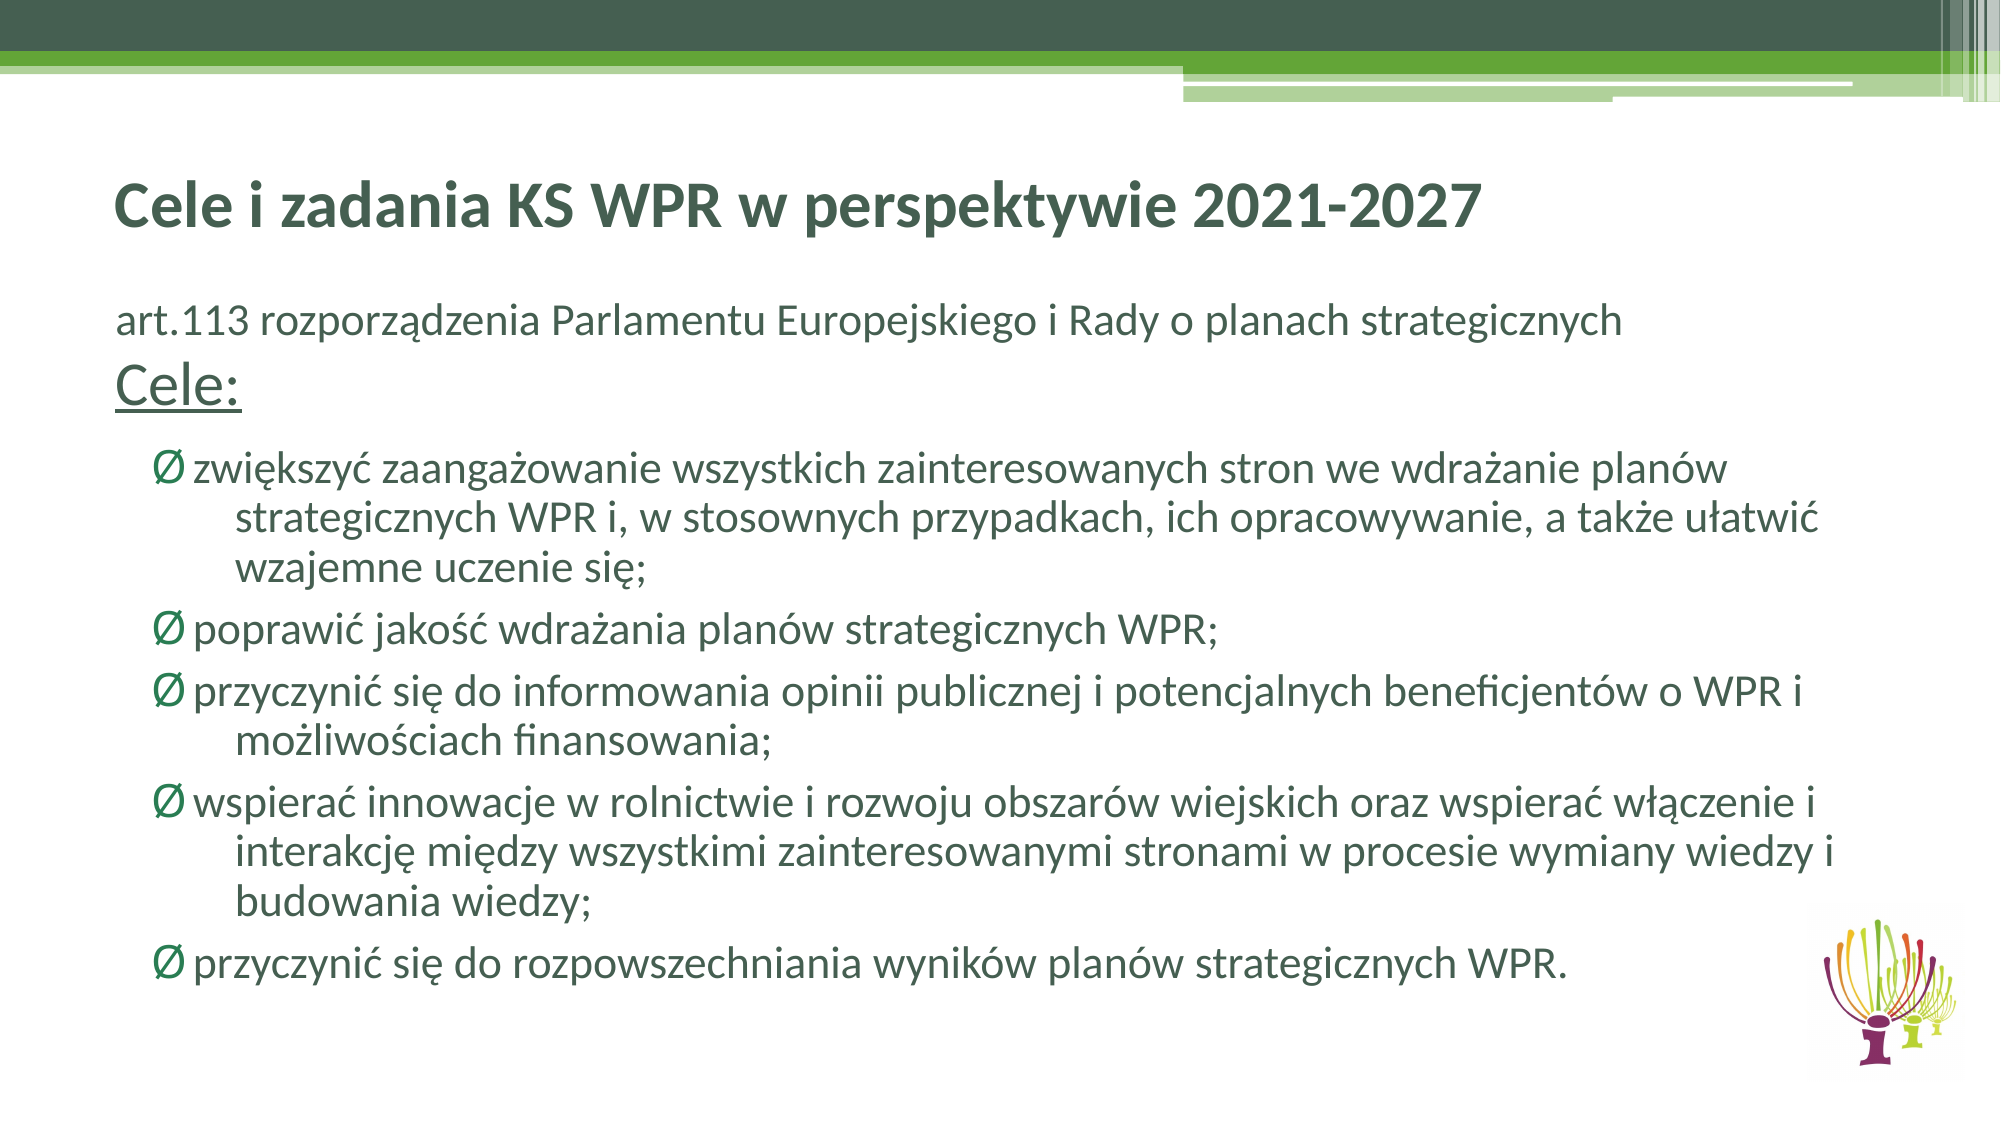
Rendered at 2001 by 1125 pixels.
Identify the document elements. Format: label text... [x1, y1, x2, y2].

picture [1807, 903, 1965, 1082]
list art.113 rozporządzenia Parlamentu Europejskiego i Rady o planach strategicznych Cele: zwiększyć zaangażowanie wszystkich zainteresowanych stron we wdrażanie planów strategicznych WPR i, w stosownych przypadkach, ich opracowywanie, a także ułatwić wzajemne uczenie się; poprawić jakość wdrażania planów strategicznych WPR; przyczynić się do informowania opinii publicznej i potencjalnych beneficjentów o WPR i możliwościach finansowania; wspierać innowacje w rolnictwie i rozwoju obszarów wiejskich oraz wspierać włączenie i interakcję między wszystkimi zainteresowanymi stronami w procesie wymiany wiedzy i budowania wiedzy; przyczynić się do rozpowszechniania wyników planów strategicznych WPR. [99, 288, 1900, 1082]
title Cele i zadania KS WPR w perspektywie 2021-2027 [99, 113, 1900, 288]
